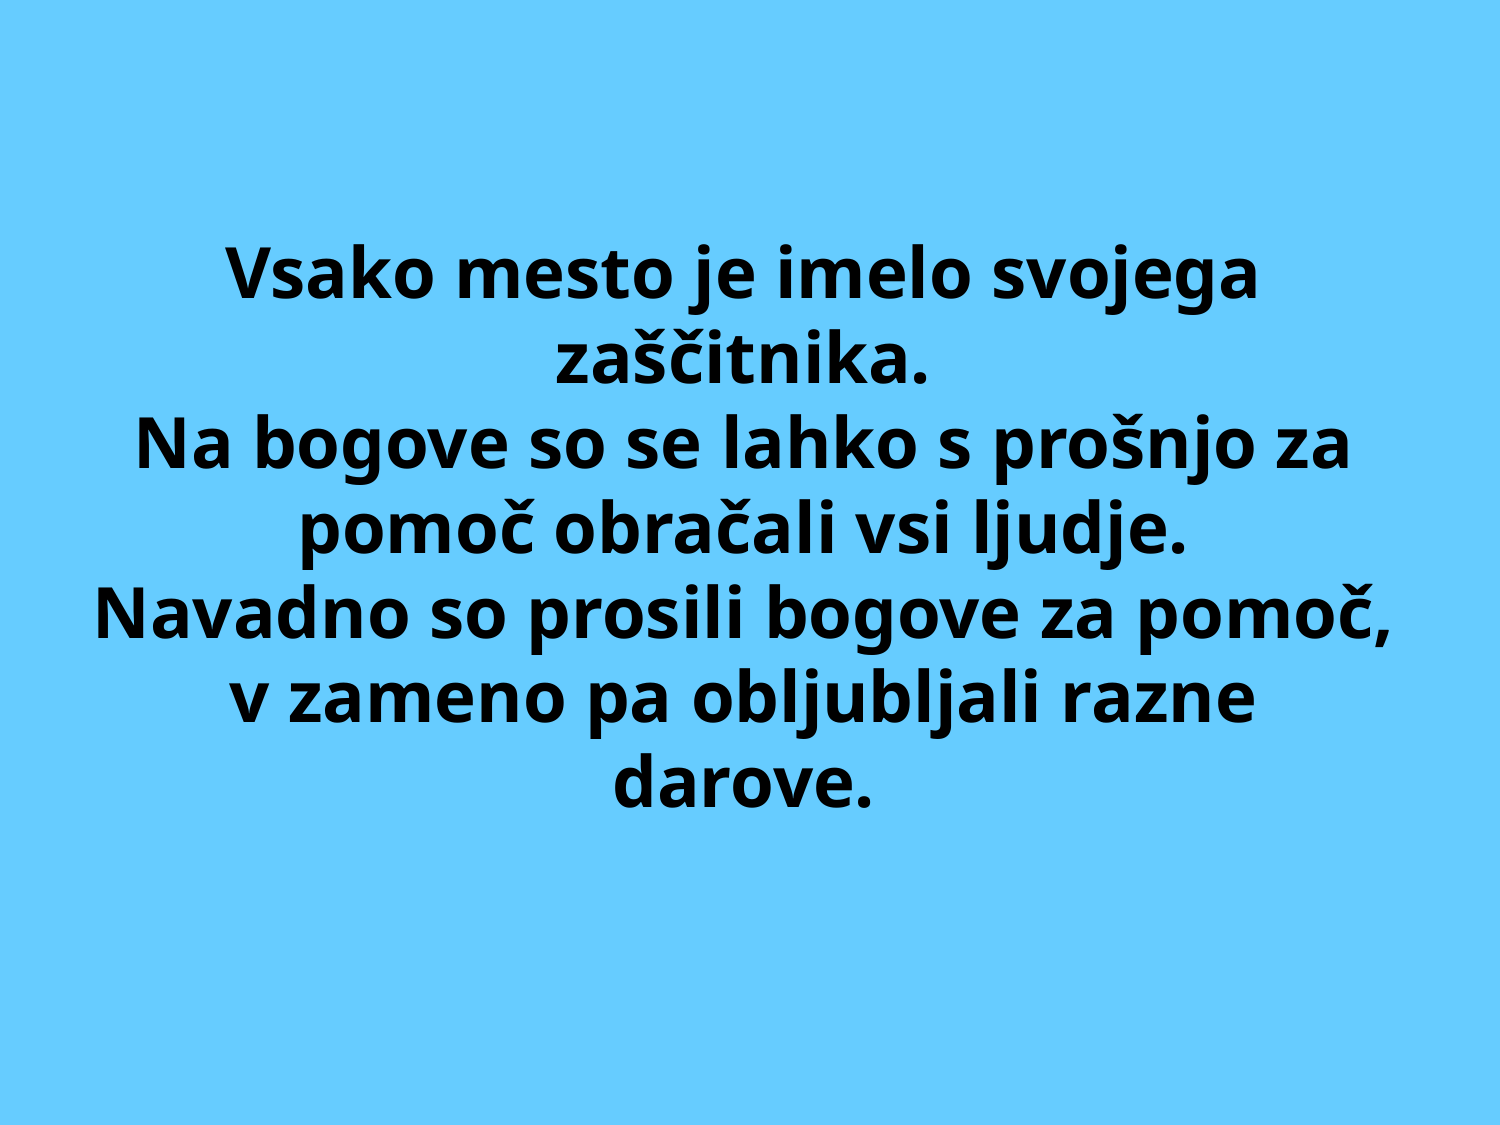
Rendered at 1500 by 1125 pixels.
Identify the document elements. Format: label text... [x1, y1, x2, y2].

text_box Vsako mesto je imelo svojega zaščitnika. Na bogove so se lahko s prošnjo za pomoč obračali vsi ljudje. Navadno so prosili bogove za pomoč, v zameno pa obljubljali razne darove. [74, 220, 1413, 830]
